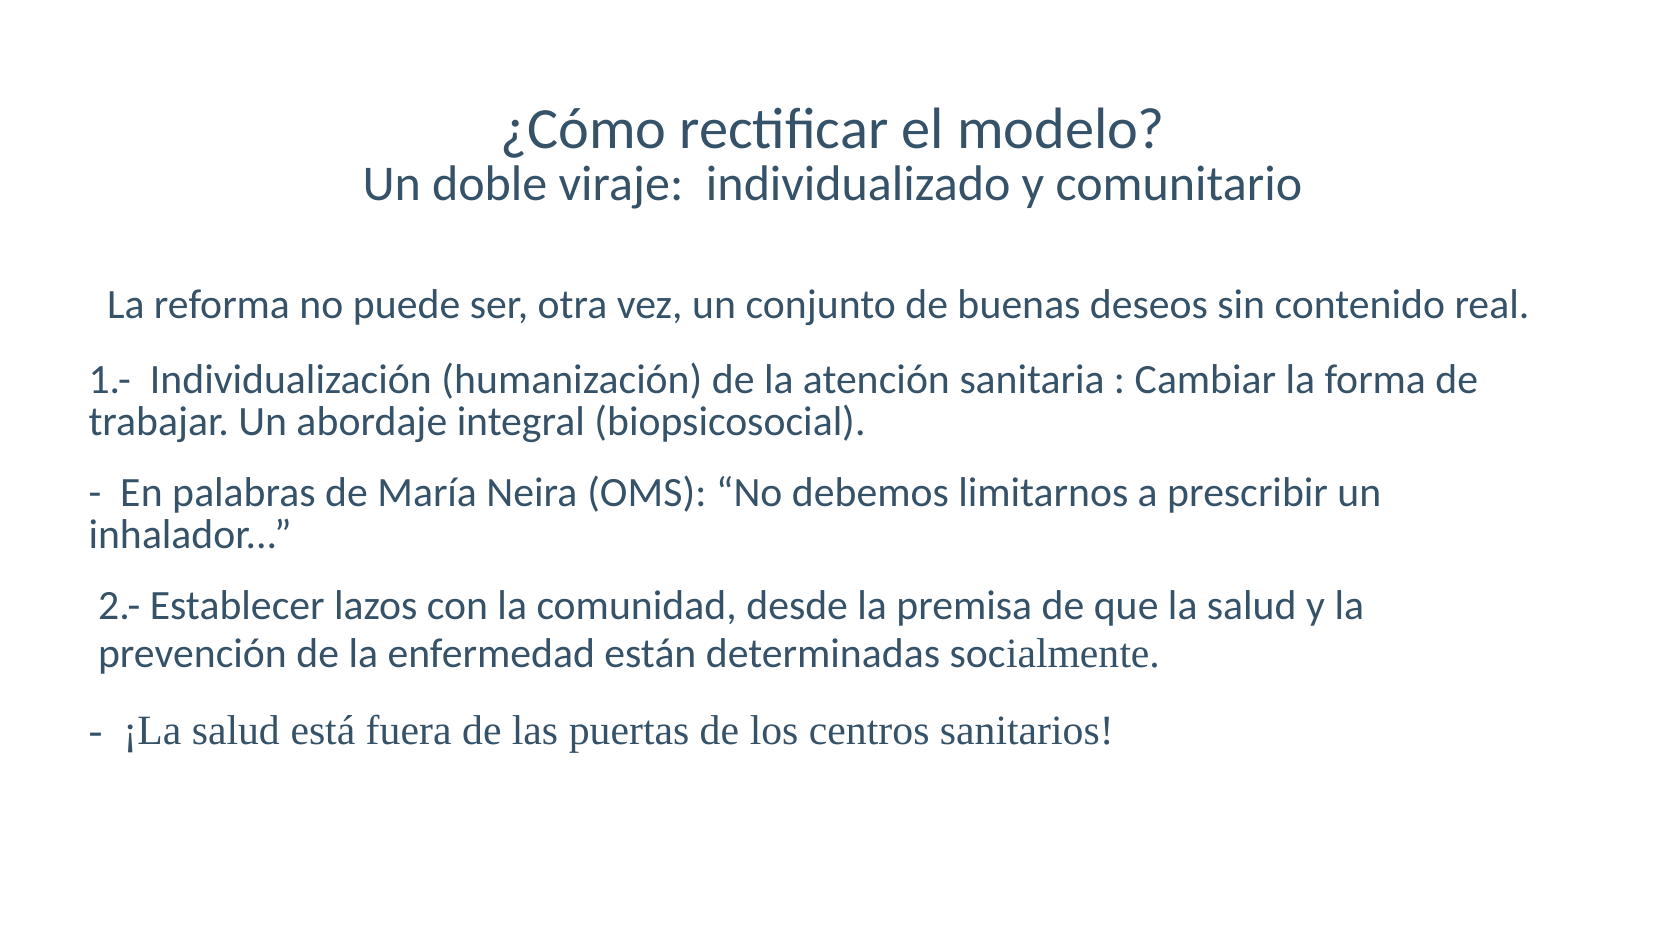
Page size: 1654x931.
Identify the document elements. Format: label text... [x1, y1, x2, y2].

title ¿Cómo rectificar el modelo? Un doble viraje: individualizado y comunitario [88, 71, 1577, 247]
list La reforma no puede ser, otra vez, un conjunto de buenas deseos sin contenido real. 1.- Individualización (humanización) de la atención sanitaria : Cambiar la forma de trabajar. Un abordaje integral (biopsicosocial). - En palabras de María Neira (OMS): “No debemos limitarnos a prescribir un inhalador...” 2.- Establecer lazos con la comunidad, desde la premisa de que la salud y la prevención de la enfermedad están determinadas socialmente. - ¡La salud está fuera de las puertas de los centros sanitarios! [88, 257, 1577, 857]
